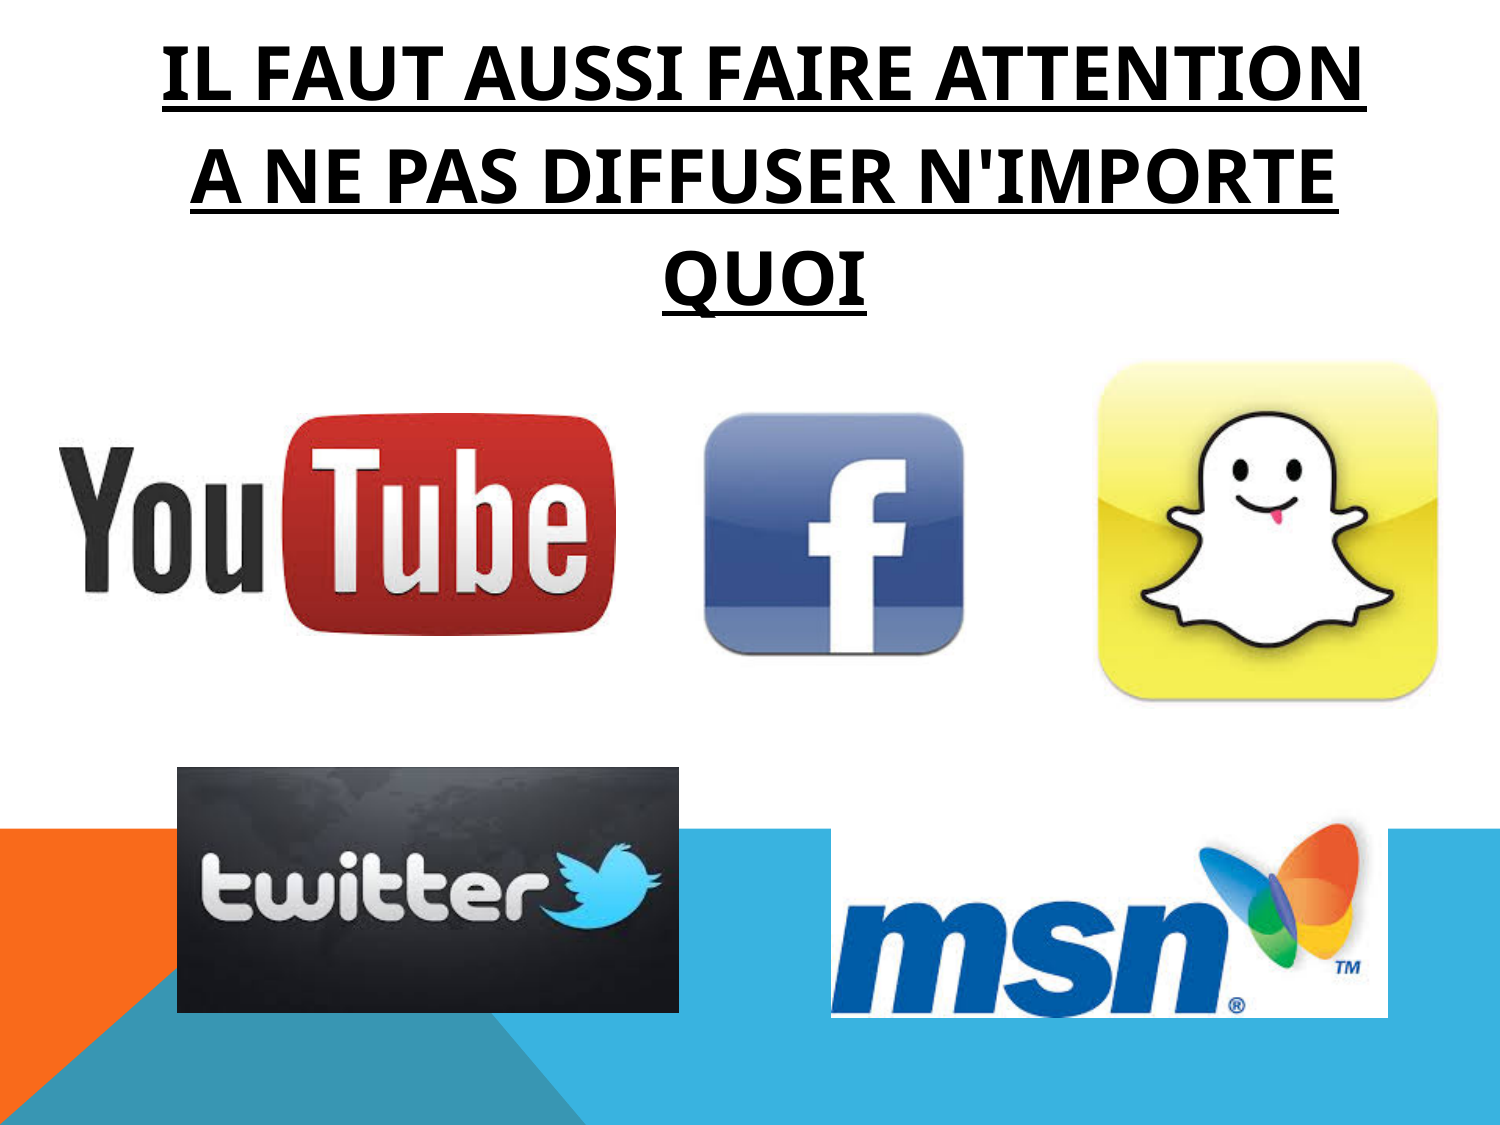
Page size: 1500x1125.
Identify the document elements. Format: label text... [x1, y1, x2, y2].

picture [679, 354, 984, 728]
picture [177, 767, 679, 1013]
picture [59, 413, 616, 636]
title IL FAUT AUSSI FAIRE ATTENTION A NE PAS DIFFUSER N'IMPORTE QUOI [147, 0, 1382, 266]
picture [831, 797, 1388, 1018]
picture [1092, 358, 1445, 709]
